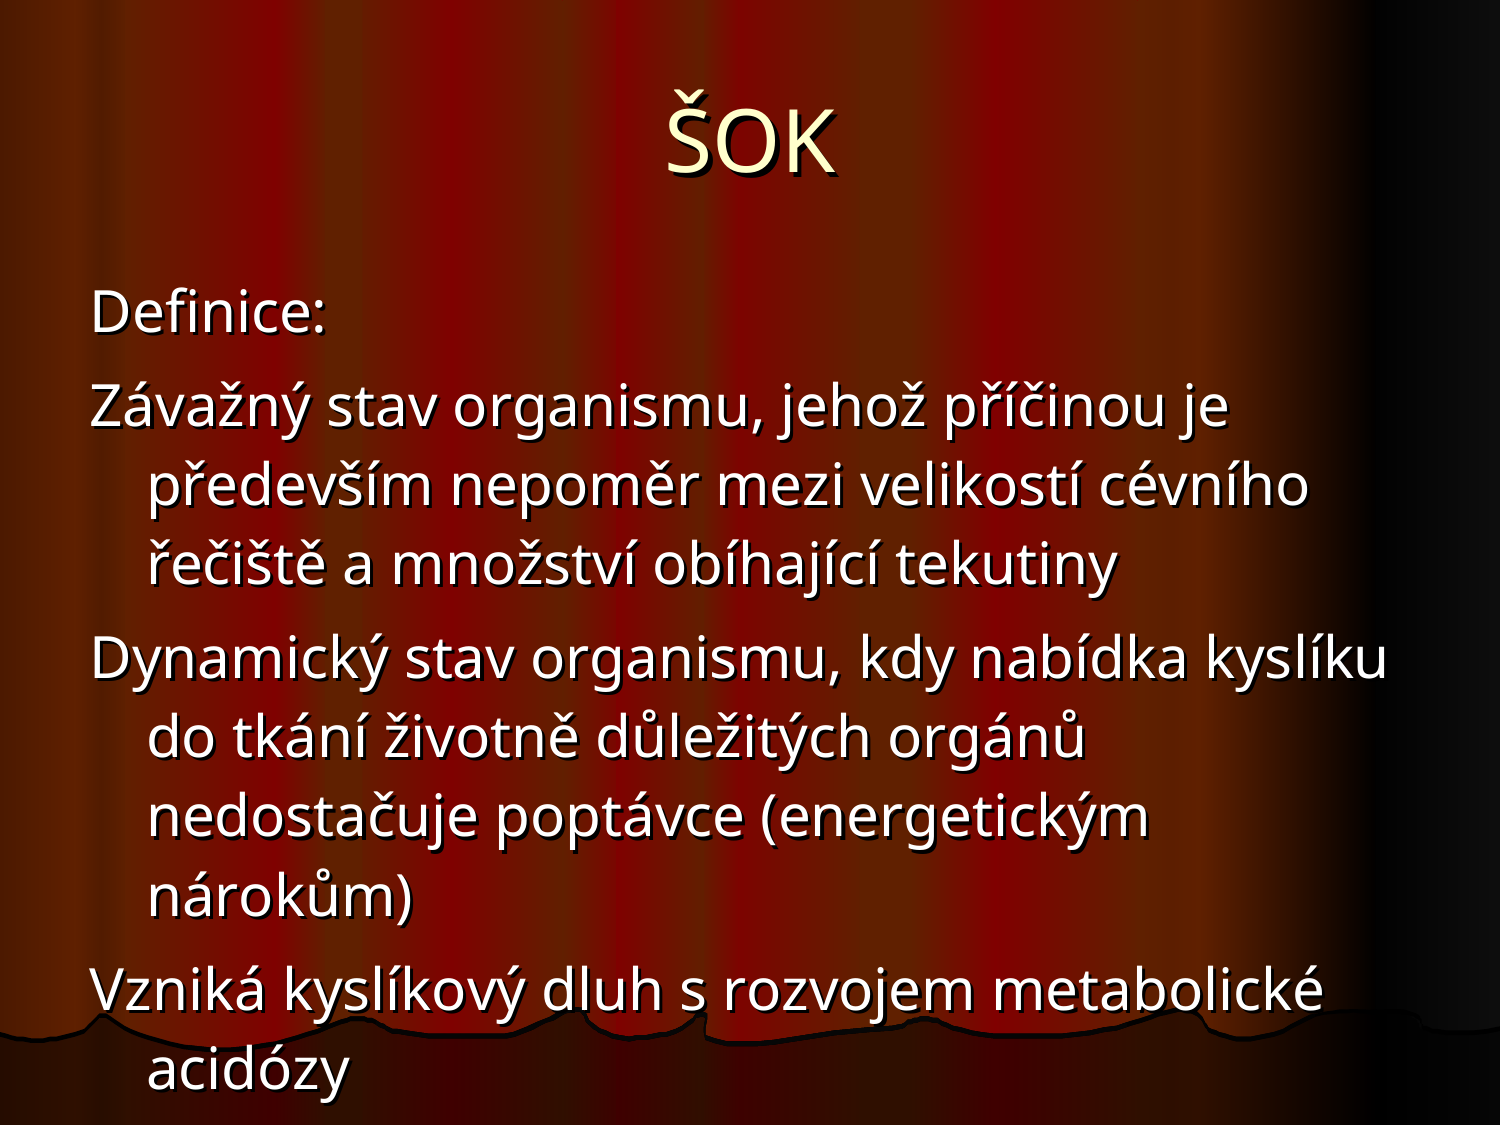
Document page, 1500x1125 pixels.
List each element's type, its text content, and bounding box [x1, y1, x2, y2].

list Definice: Závažný stav organismu, jehož příčinou je především nepoměr mezi velikostí cévního řečiště a množství obíhající tekutiny Dynamický stav organismu, kdy nabídka kyslíku do tkání životně důležitých orgánů nedostačuje poptávce (energetickým nárokům) Vzniká kyslíkový dluh s rozvojem metabolické acidózy [75, 262, 1426, 1036]
title ŠOK [75, 45, 1426, 233]
